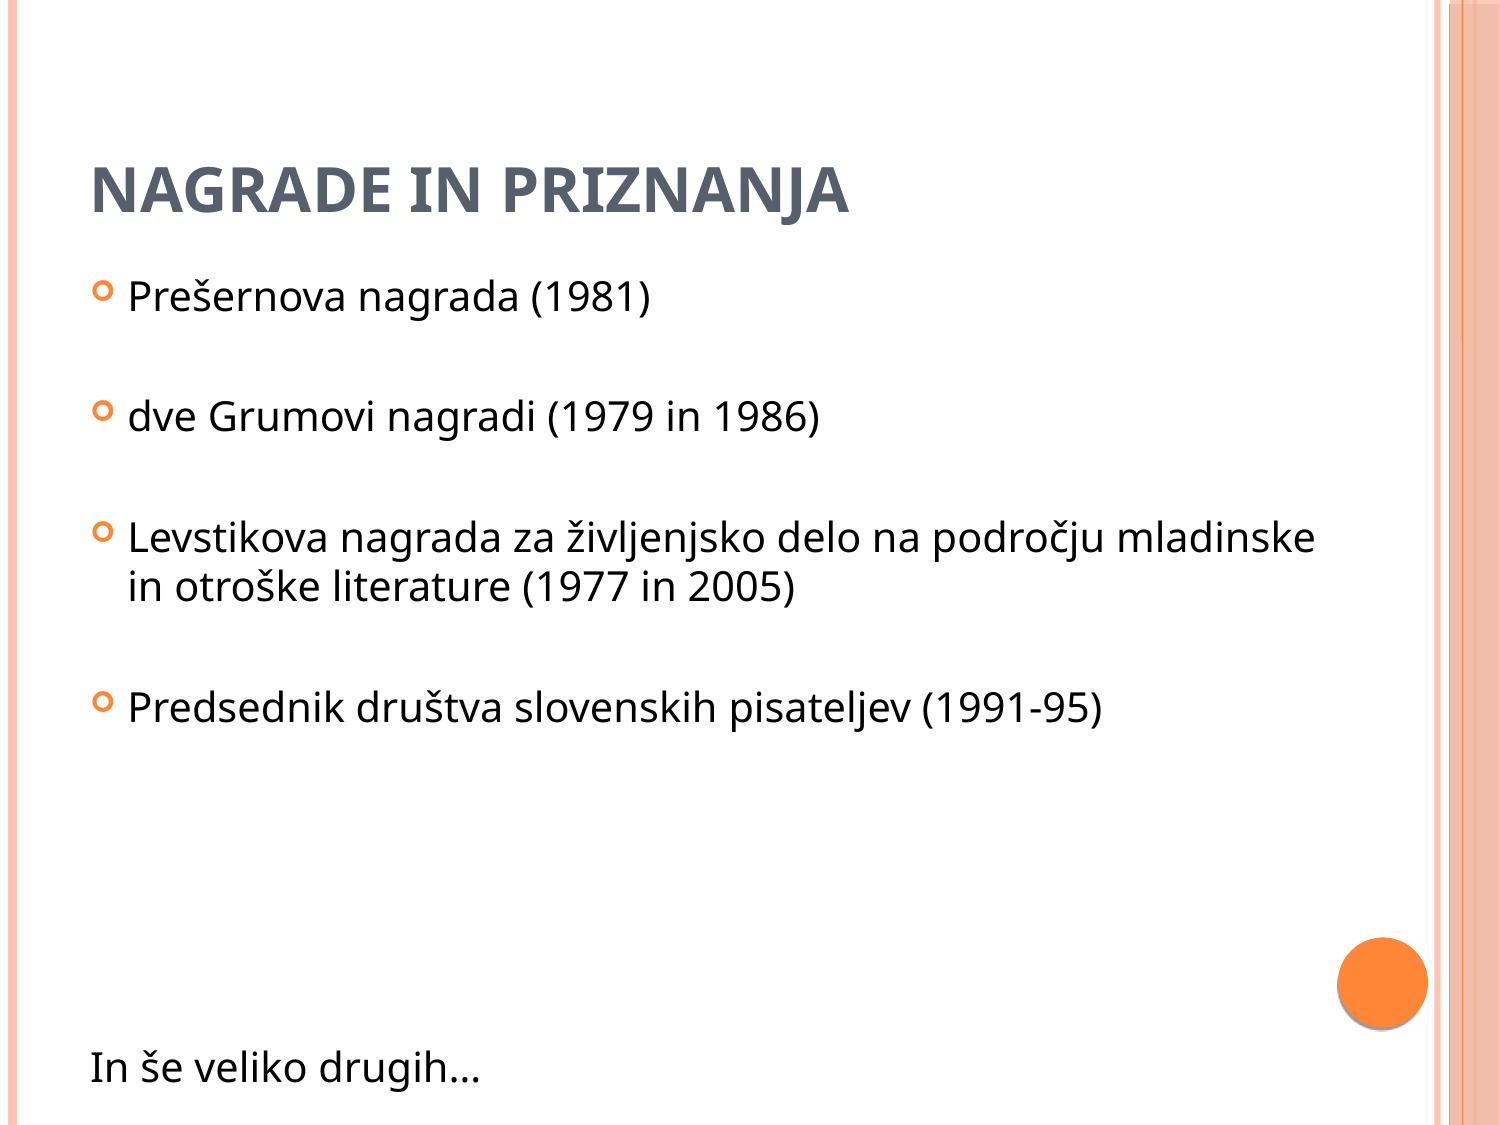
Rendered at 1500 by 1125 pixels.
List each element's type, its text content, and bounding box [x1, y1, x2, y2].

list Prešernova nagrada (1981) dve Grumovi nagradi (1979 in 1986) Levstikova nagrada za življenjsko delo na področju mladinske in otroške literature (1977 in 2005) Predsednik društva slovenskih pisateljev (1991-95) In še veliko drugih… [75, 262, 1348, 1102]
title NAGRADE IN PRIZNANJA [75, 45, 1300, 233]
